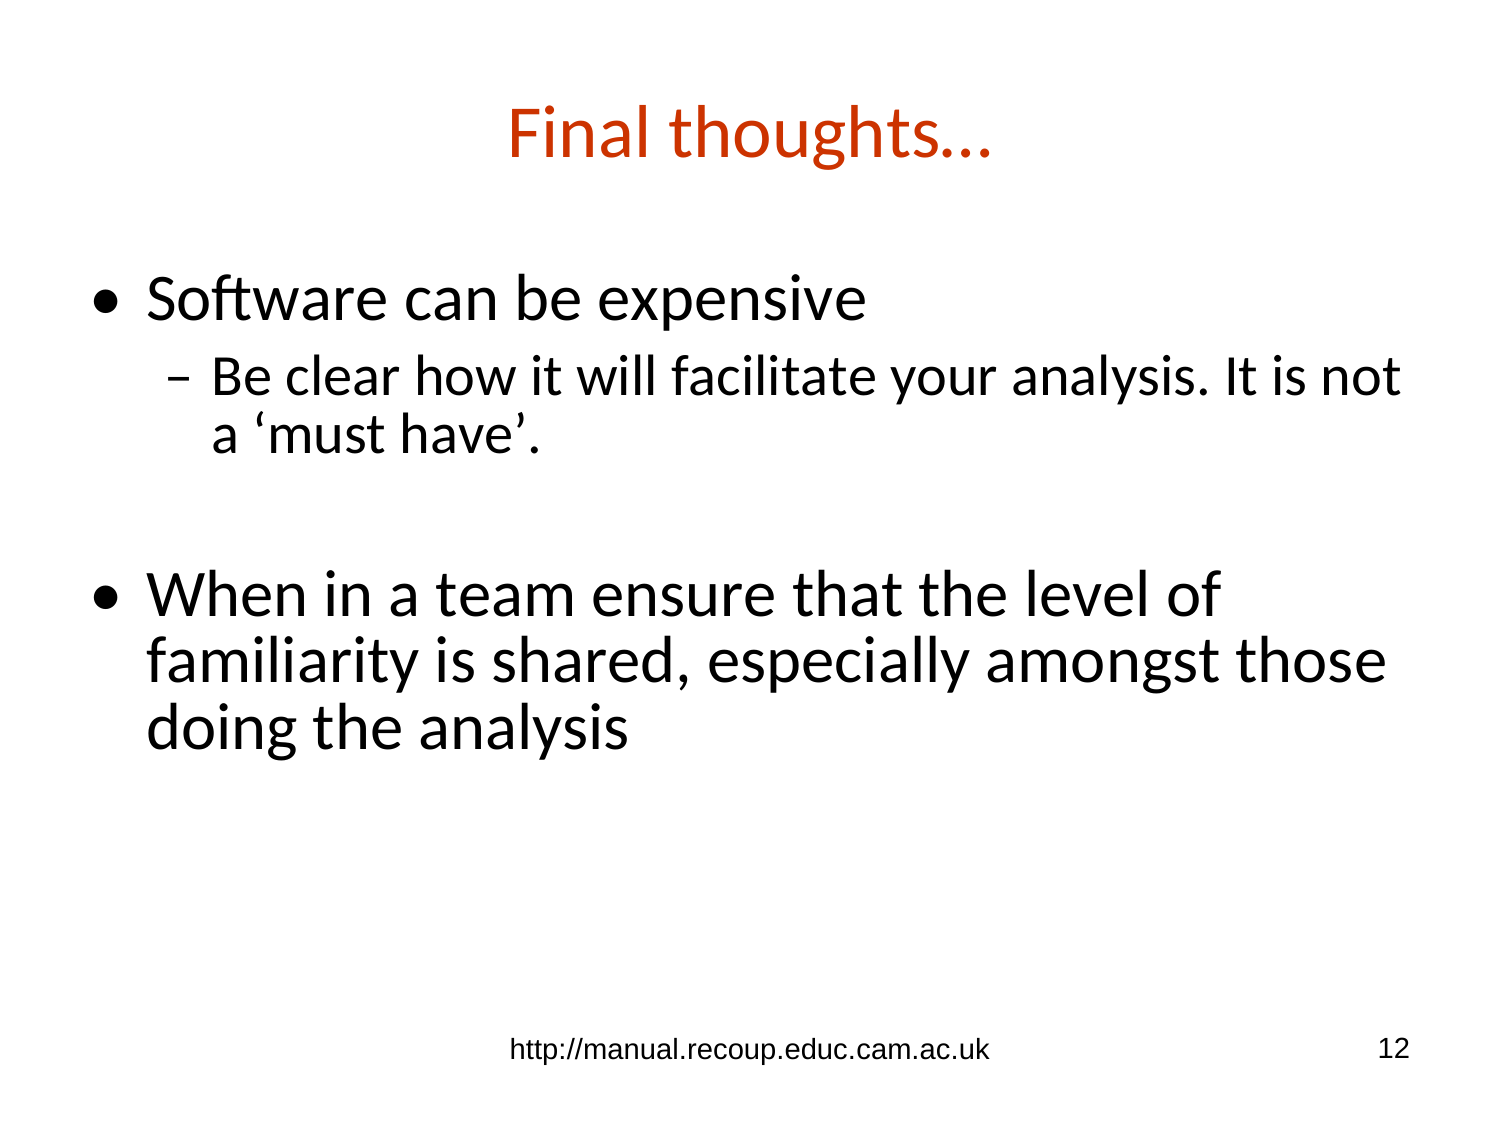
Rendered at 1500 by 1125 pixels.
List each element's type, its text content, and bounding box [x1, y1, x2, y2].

list Software can be expensive Be clear how it will facilitate your analysis. It is not a ‘must have’. When in a team ensure that the level of familiarity is shared, especially amongst those doing the analysis [75, 262, 1426, 1006]
title Final thoughts… [75, 45, 1426, 233]
